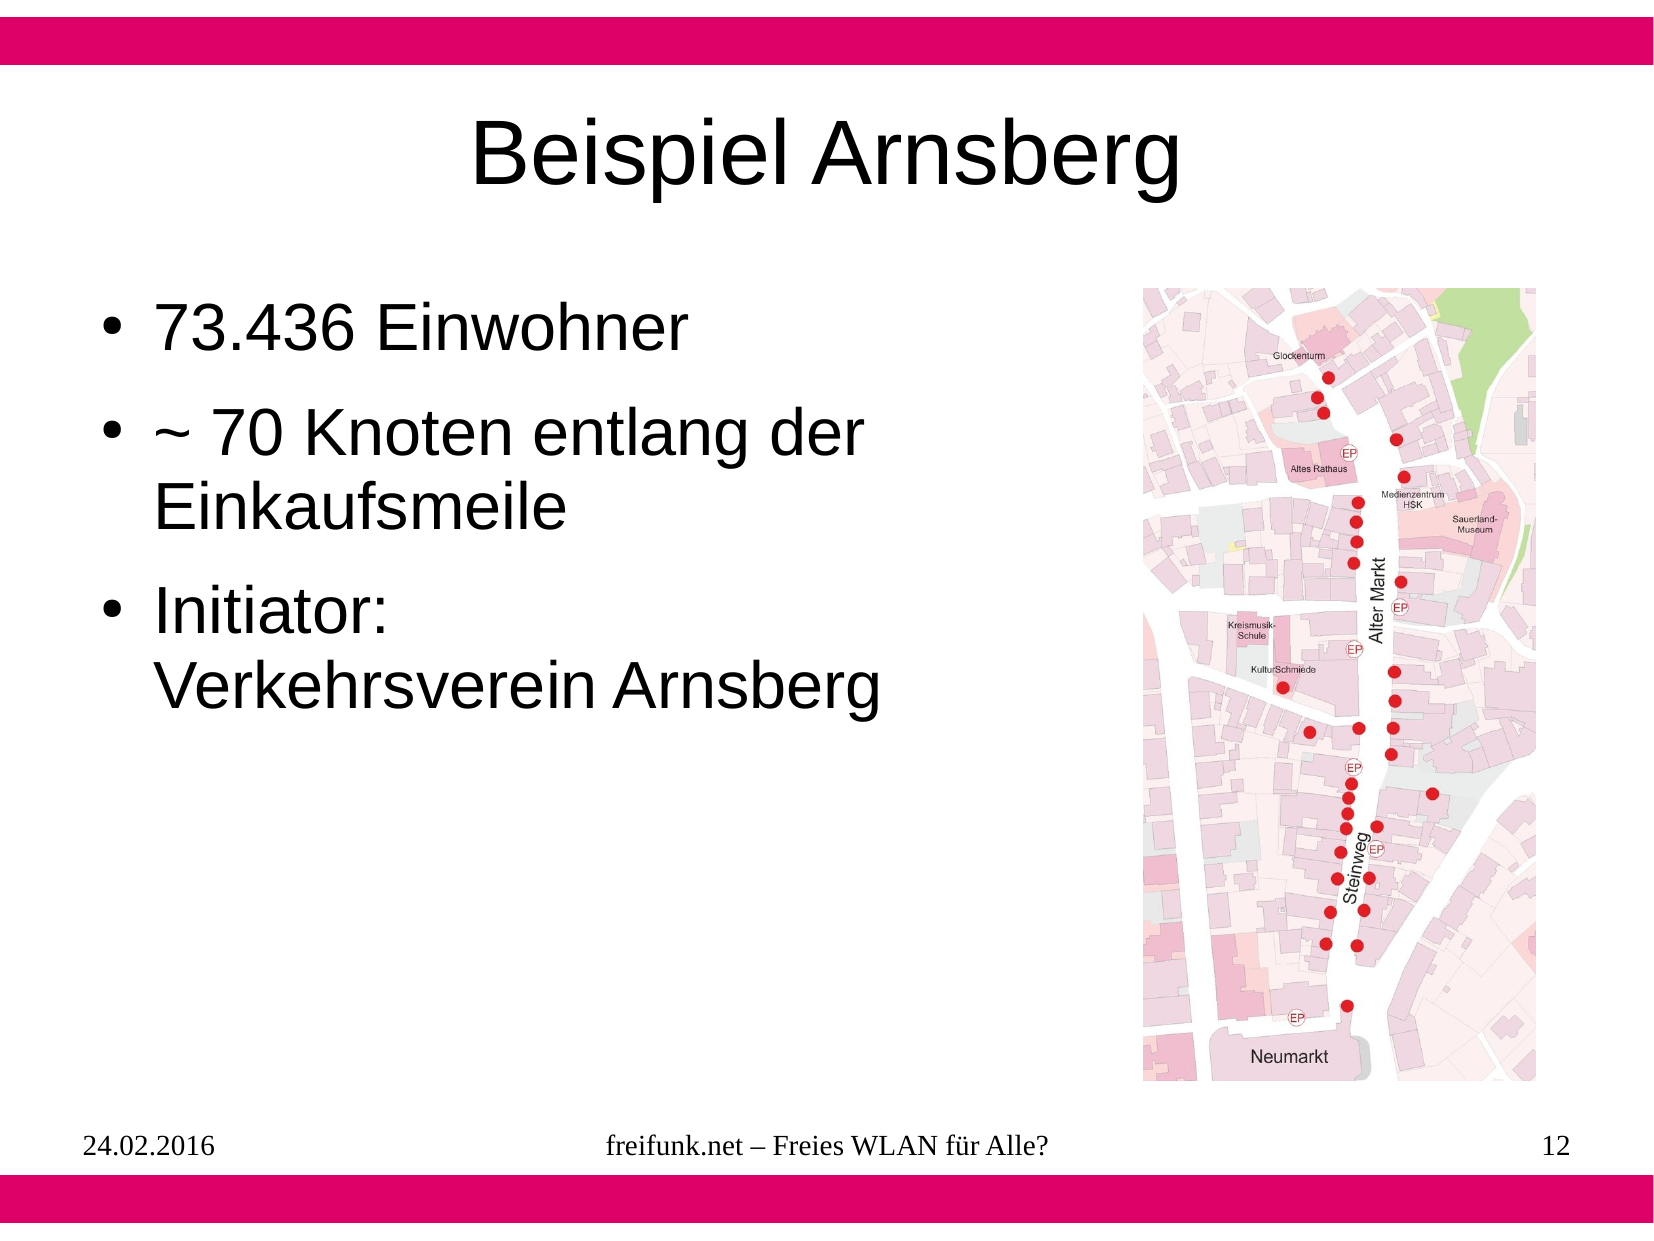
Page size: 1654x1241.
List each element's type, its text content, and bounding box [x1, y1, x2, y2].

picture [0, 17, 1654, 65]
title Beispiel Arnsberg [82, 65, 1571, 257]
picture [0, 1175, 1654, 1223]
list 73.436 Einwohner ~ 70 Knoten entlang der Einkaufsmeile Initiator: Verkehrsverein Arnsberg [82, 290, 1111, 1010]
picture [1143, 288, 1536, 1081]
